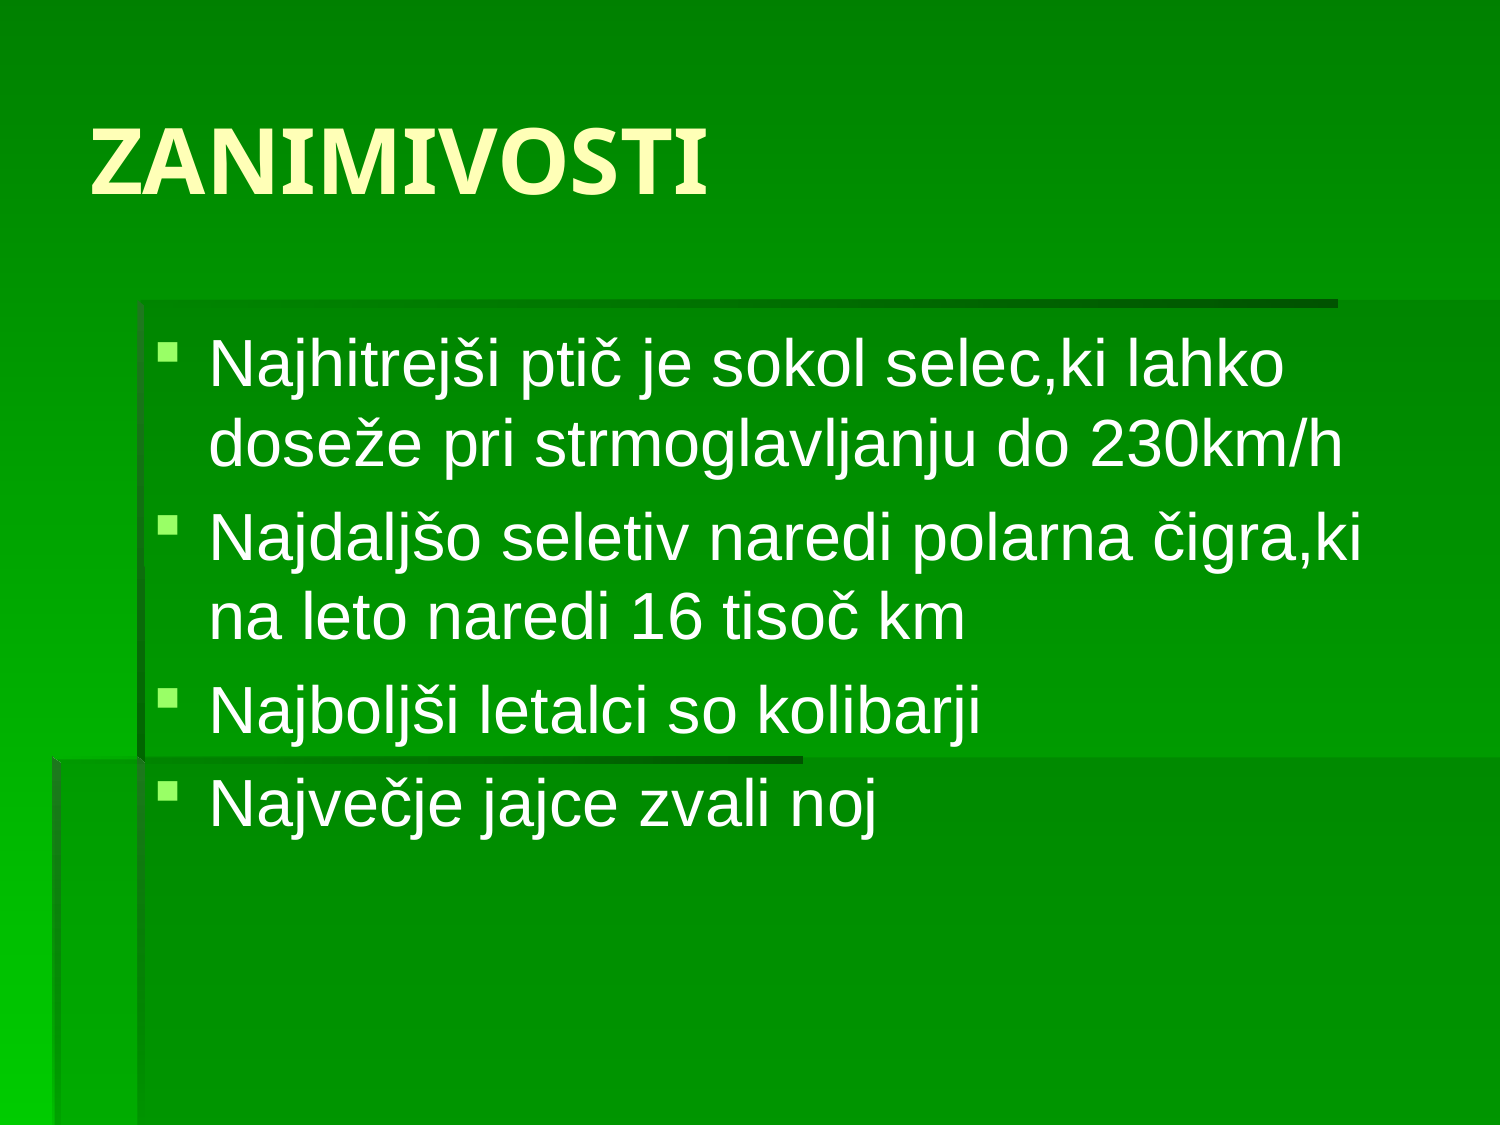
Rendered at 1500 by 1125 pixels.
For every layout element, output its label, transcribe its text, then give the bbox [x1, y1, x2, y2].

title ZANIMIVOSTI [75, 40, 1451, 275]
list Najhitrejši ptič je sokol selec,ki lahko doseže pri strmoglavljanju do 230km/h Najdaljšo seletiv naredi polarna čigra,ki na leto naredi 16 tisoč km Najboljši letalci so kolibarji Največje jajce zvali noj [137, 312, 1451, 1000]
